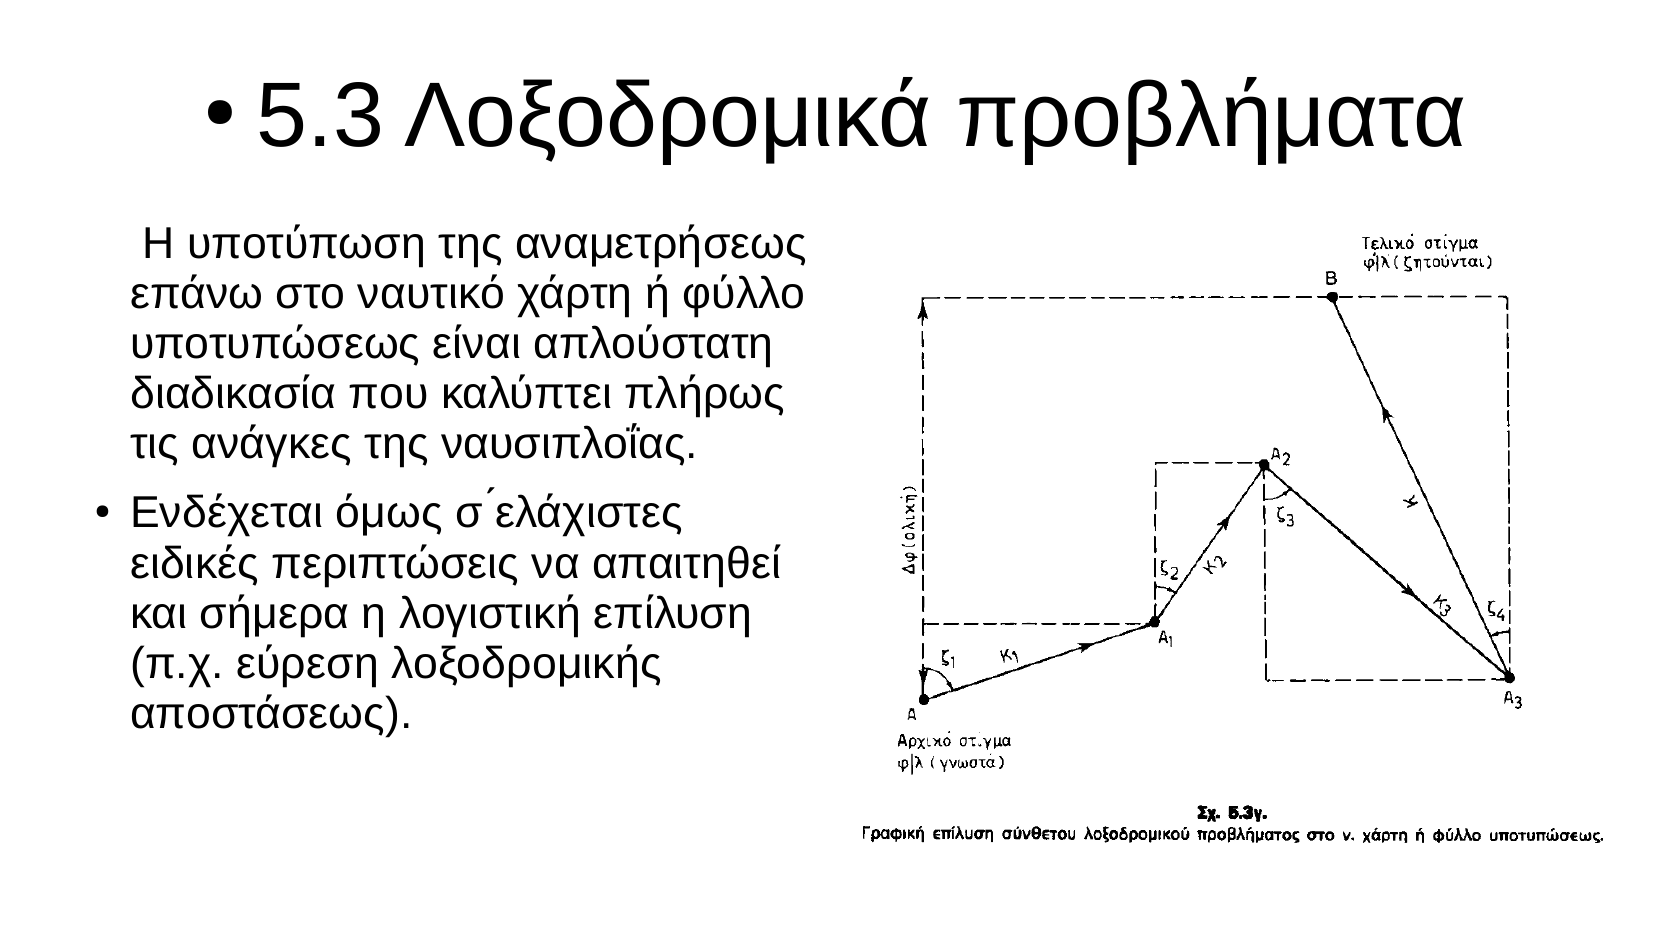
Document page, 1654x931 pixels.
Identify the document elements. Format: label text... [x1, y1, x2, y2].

list Η υποτύπωση της αναμετρήσεως επάνω στο ναυτικό χάρτη ή φύλλο υποτυπώσεως είναι απλούστατη διαδικασία που καλύπτει πλήρως τις ανάγκες της ναυσιπλοΐας. Ενδέχεται όμως σ ́ελάχιστες ειδικές περιπτώσεις να απαιτηθεί και σήμερα η λογιστική επίλυση (π.χ. εύρεση λοξοδρομικής αποστάσεως). [82, 217, 809, 758]
picture [825, 217, 1613, 863]
title 5.3 Λοξοδρομικά προβλήματα [82, 37, 1571, 193]
